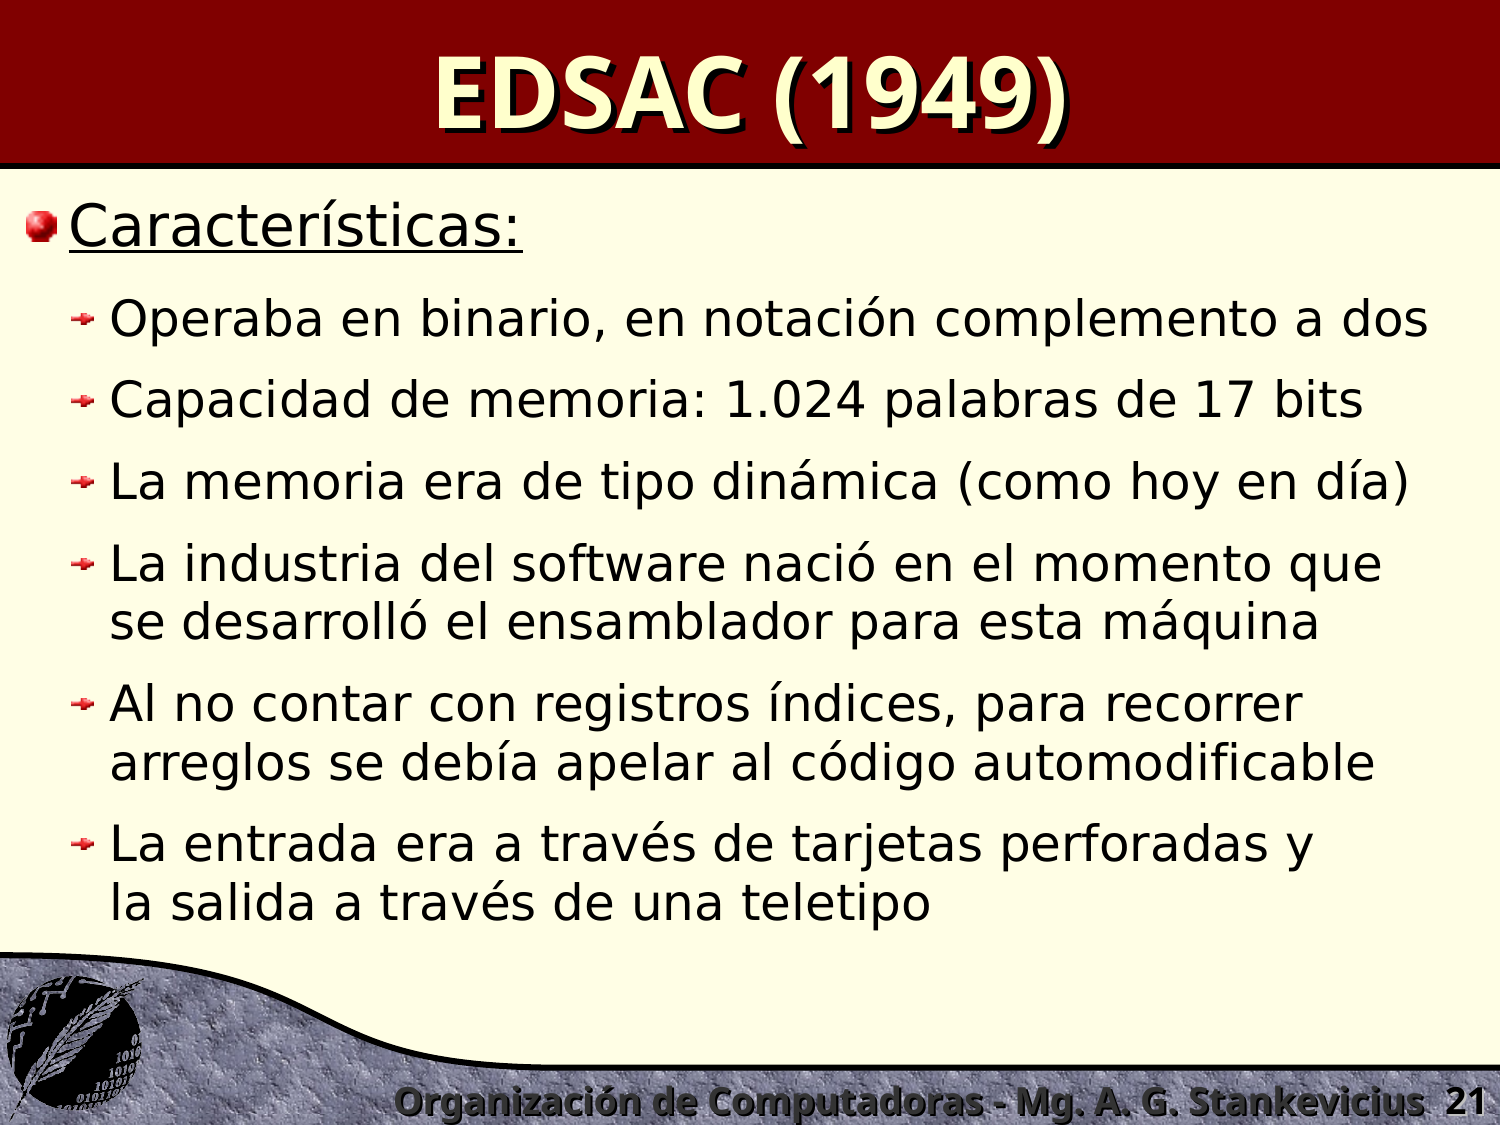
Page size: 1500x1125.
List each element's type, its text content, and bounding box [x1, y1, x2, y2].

list Características: Operaba en binario, en notación complemento a dos Capacidad de memoria: 1.024 palabras de 17 bits La memoria era de tipo dinámica (como hoy en día) La industria del software nació en el momento que se desarrolló el ensamblador para esta máquina Al no contar con registros índices, para recorrer arreglos se debía apelar al código automodificable La entrada era a través de tarjetas perforadas y la salida a través de una teletipo [11, 192, 1486, 935]
picture [0, 959, 1500, 1125]
title EDSAC (1949) [15, 5, 1485, 160]
picture [448, 1100, 455, 1110]
picture [802, 1100, 806, 1110]
picture [1058, 1100, 1065, 1110]
